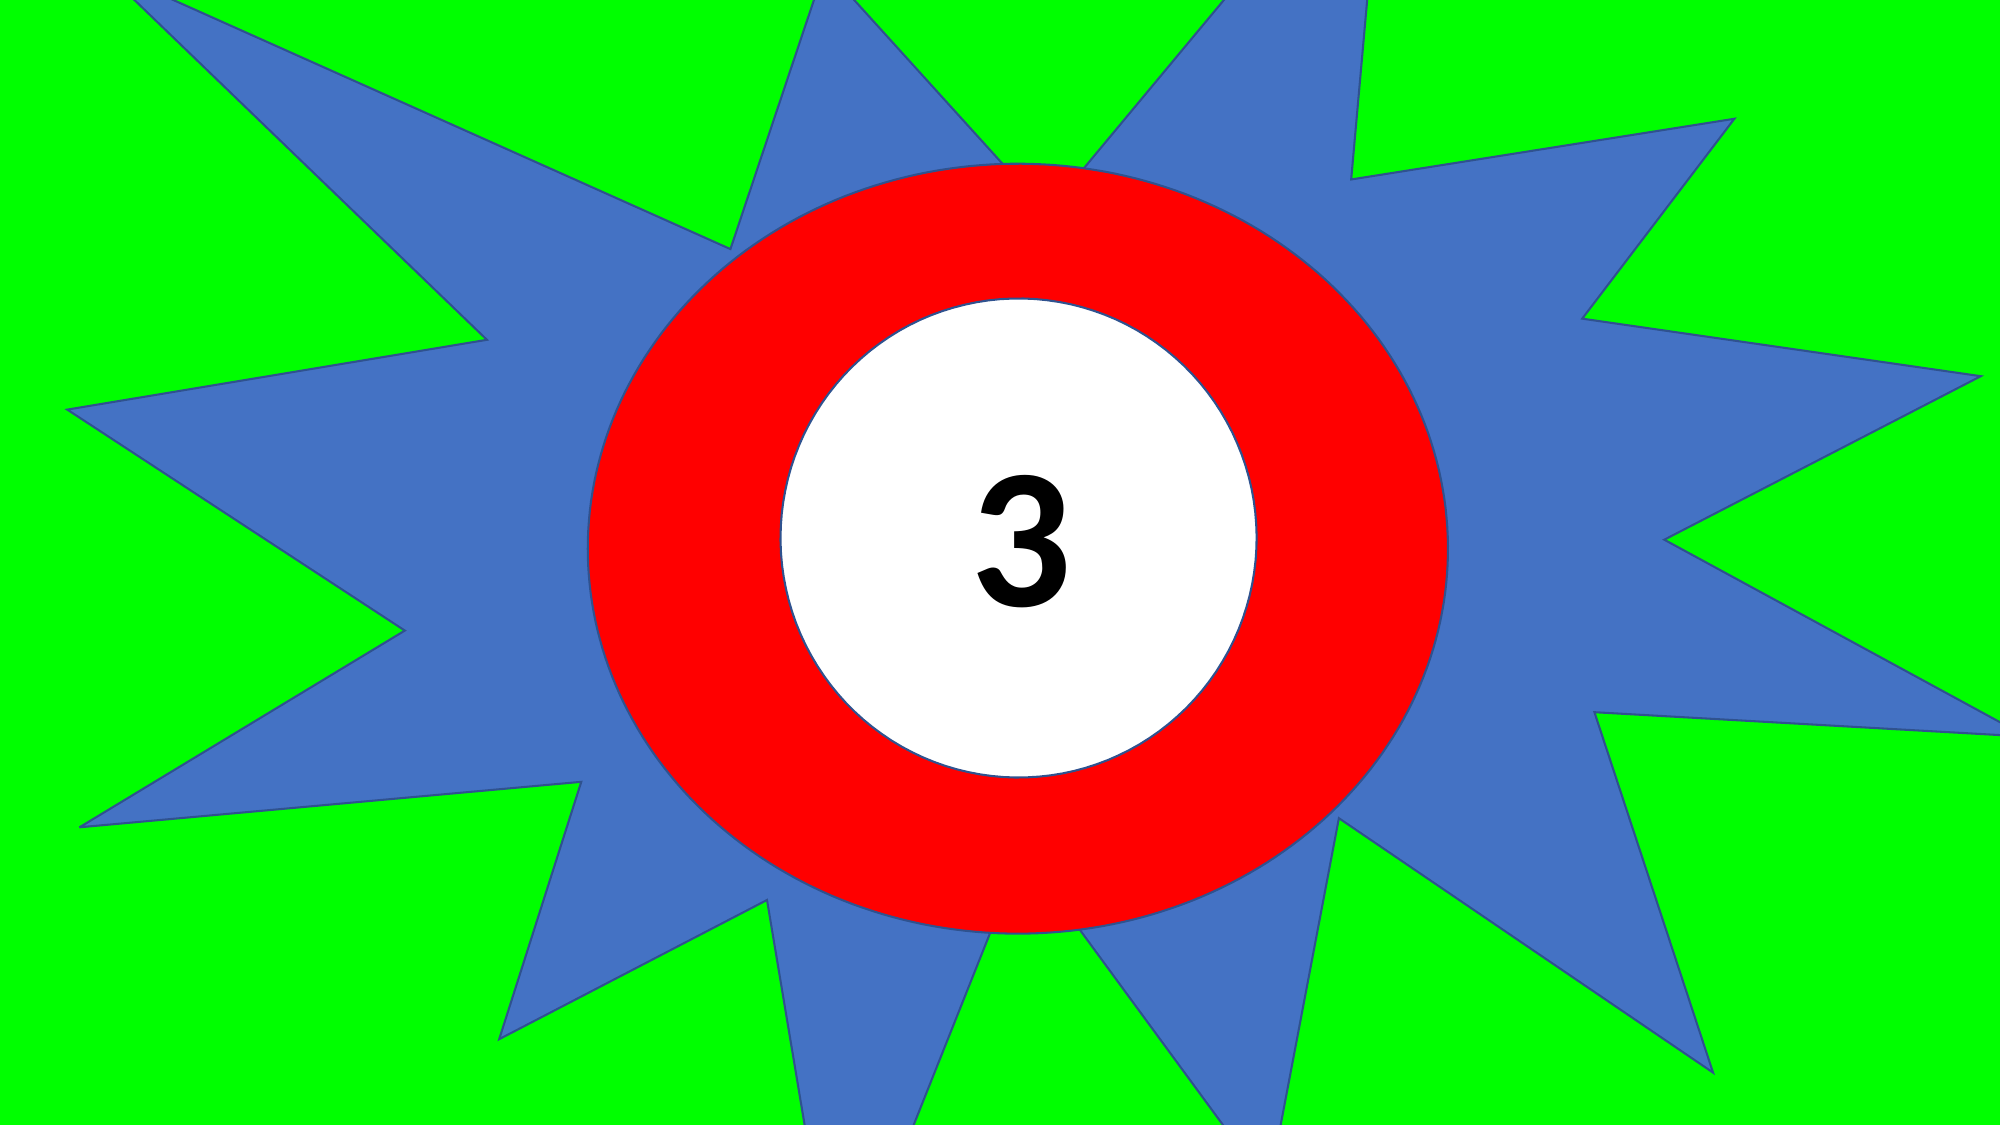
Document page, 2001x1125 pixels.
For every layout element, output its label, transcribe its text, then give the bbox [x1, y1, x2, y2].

text_box [67, 0, 2000, 1125]
text_box 3 [955, 398, 1273, 657]
